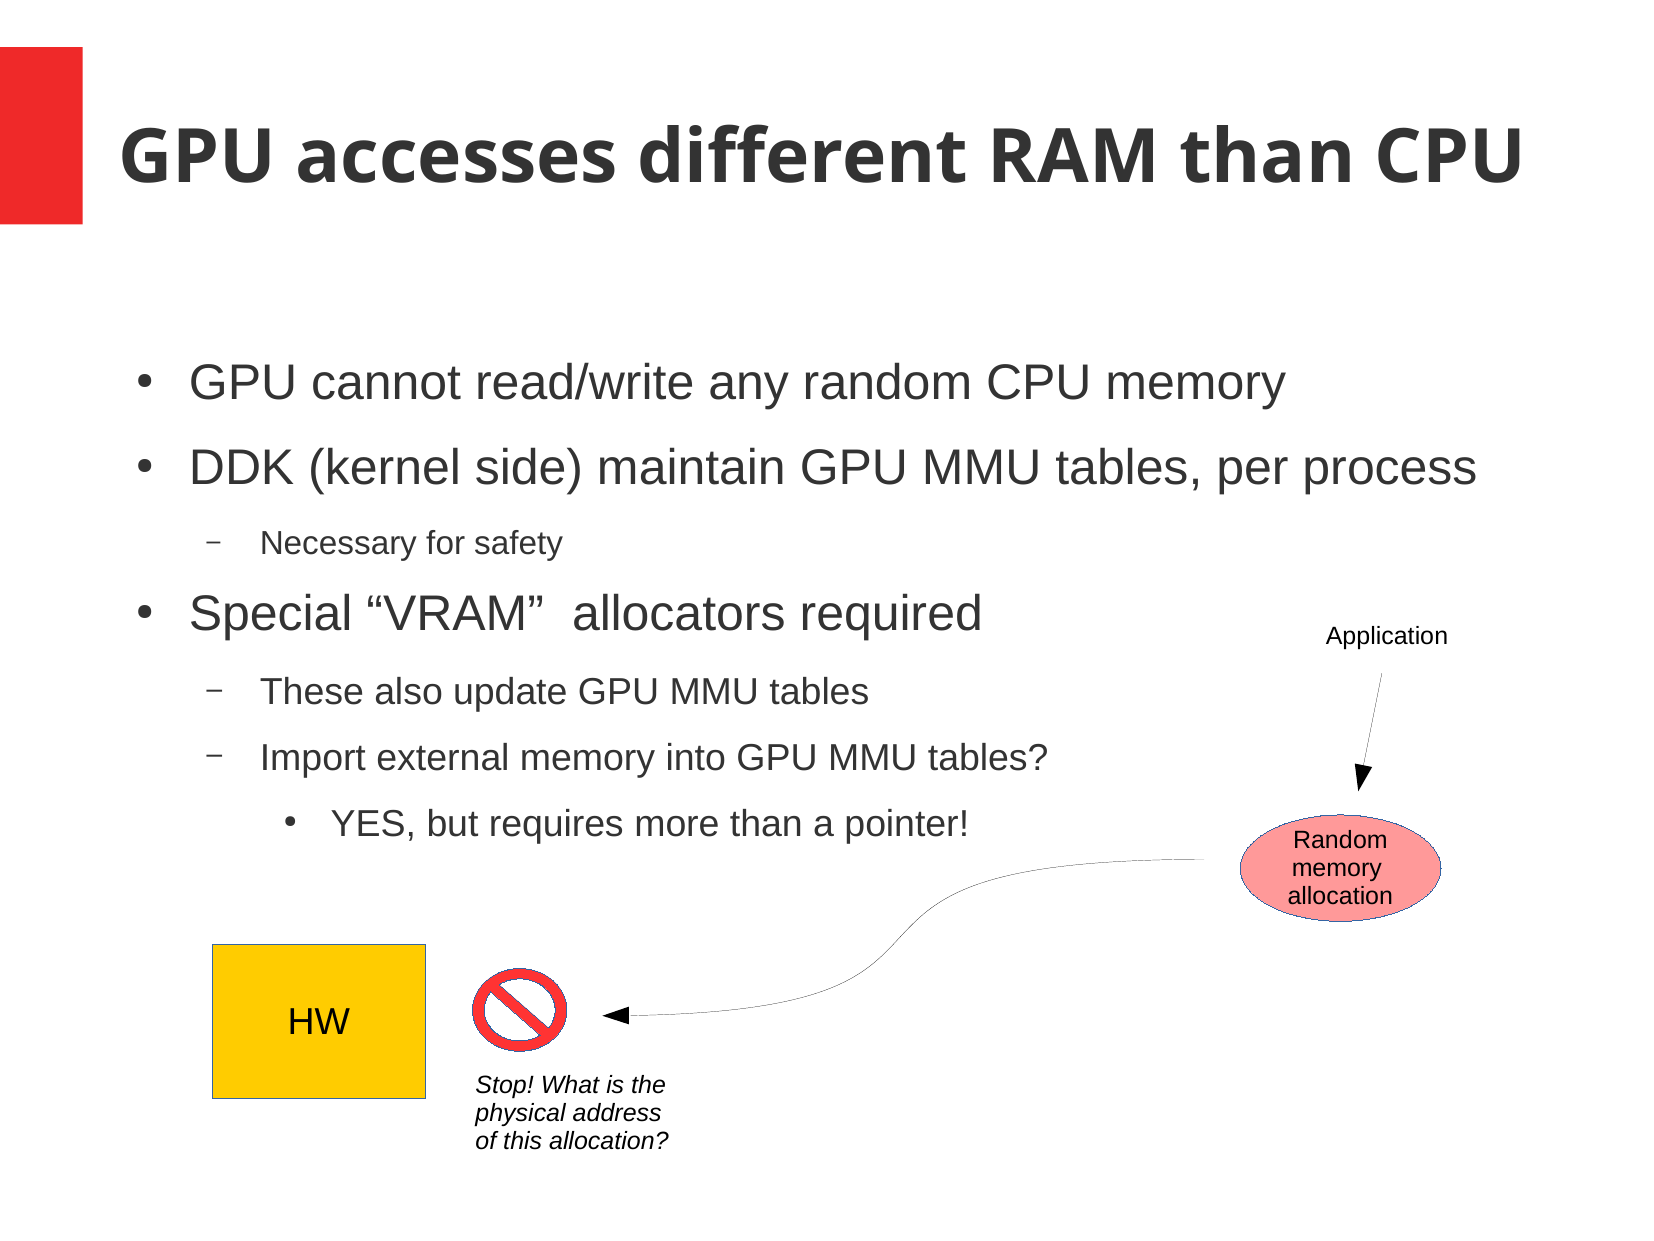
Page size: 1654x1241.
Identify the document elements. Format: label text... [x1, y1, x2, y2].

text_box Application [1311, 614, 1524, 657]
title GPU accesses different RAM than CPU [118, 49, 1571, 257]
text_box [472, 968, 567, 1052]
text_box Random memory allocation [1240, 814, 1442, 922]
text_box HW [212, 944, 426, 1099]
list GPU cannot read/write any random CPU memory DDK (kernel side) maintain GPU MMU tables, per process Necessary for safety Special “VRAM” allocators required These also update GPU MMU tables Import external memory into GPU MMU tables? YES, but requires more than a pointer! [118, 354, 1595, 1074]
text_box Stop! What is the physical address of this allocation? [460, 1062, 768, 1190]
